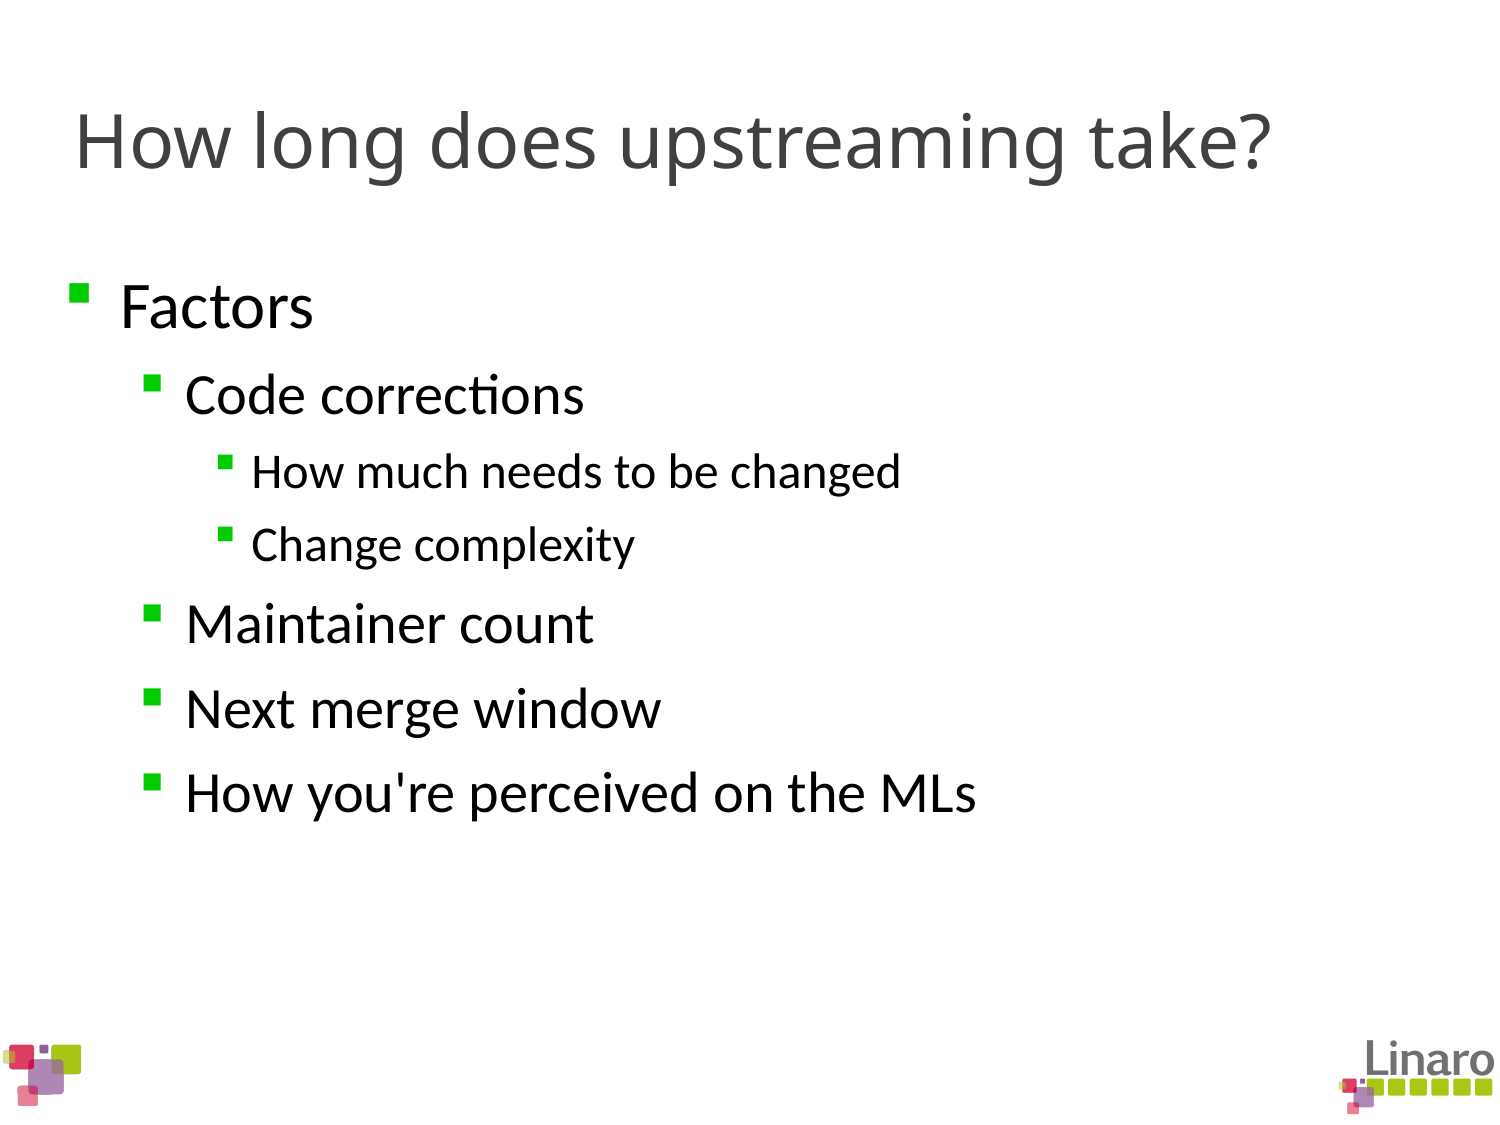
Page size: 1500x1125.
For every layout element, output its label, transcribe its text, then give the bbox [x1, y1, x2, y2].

list Factors Code corrections How much needs to be changed Change complexity Maintainer count Next merge window How you're perceived on the MLs [48, 254, 1418, 1034]
title How long does upstreaming take? [59, 40, 1410, 237]
picture [1331, 1035, 1500, 1119]
picture [0, 1041, 84, 1125]
